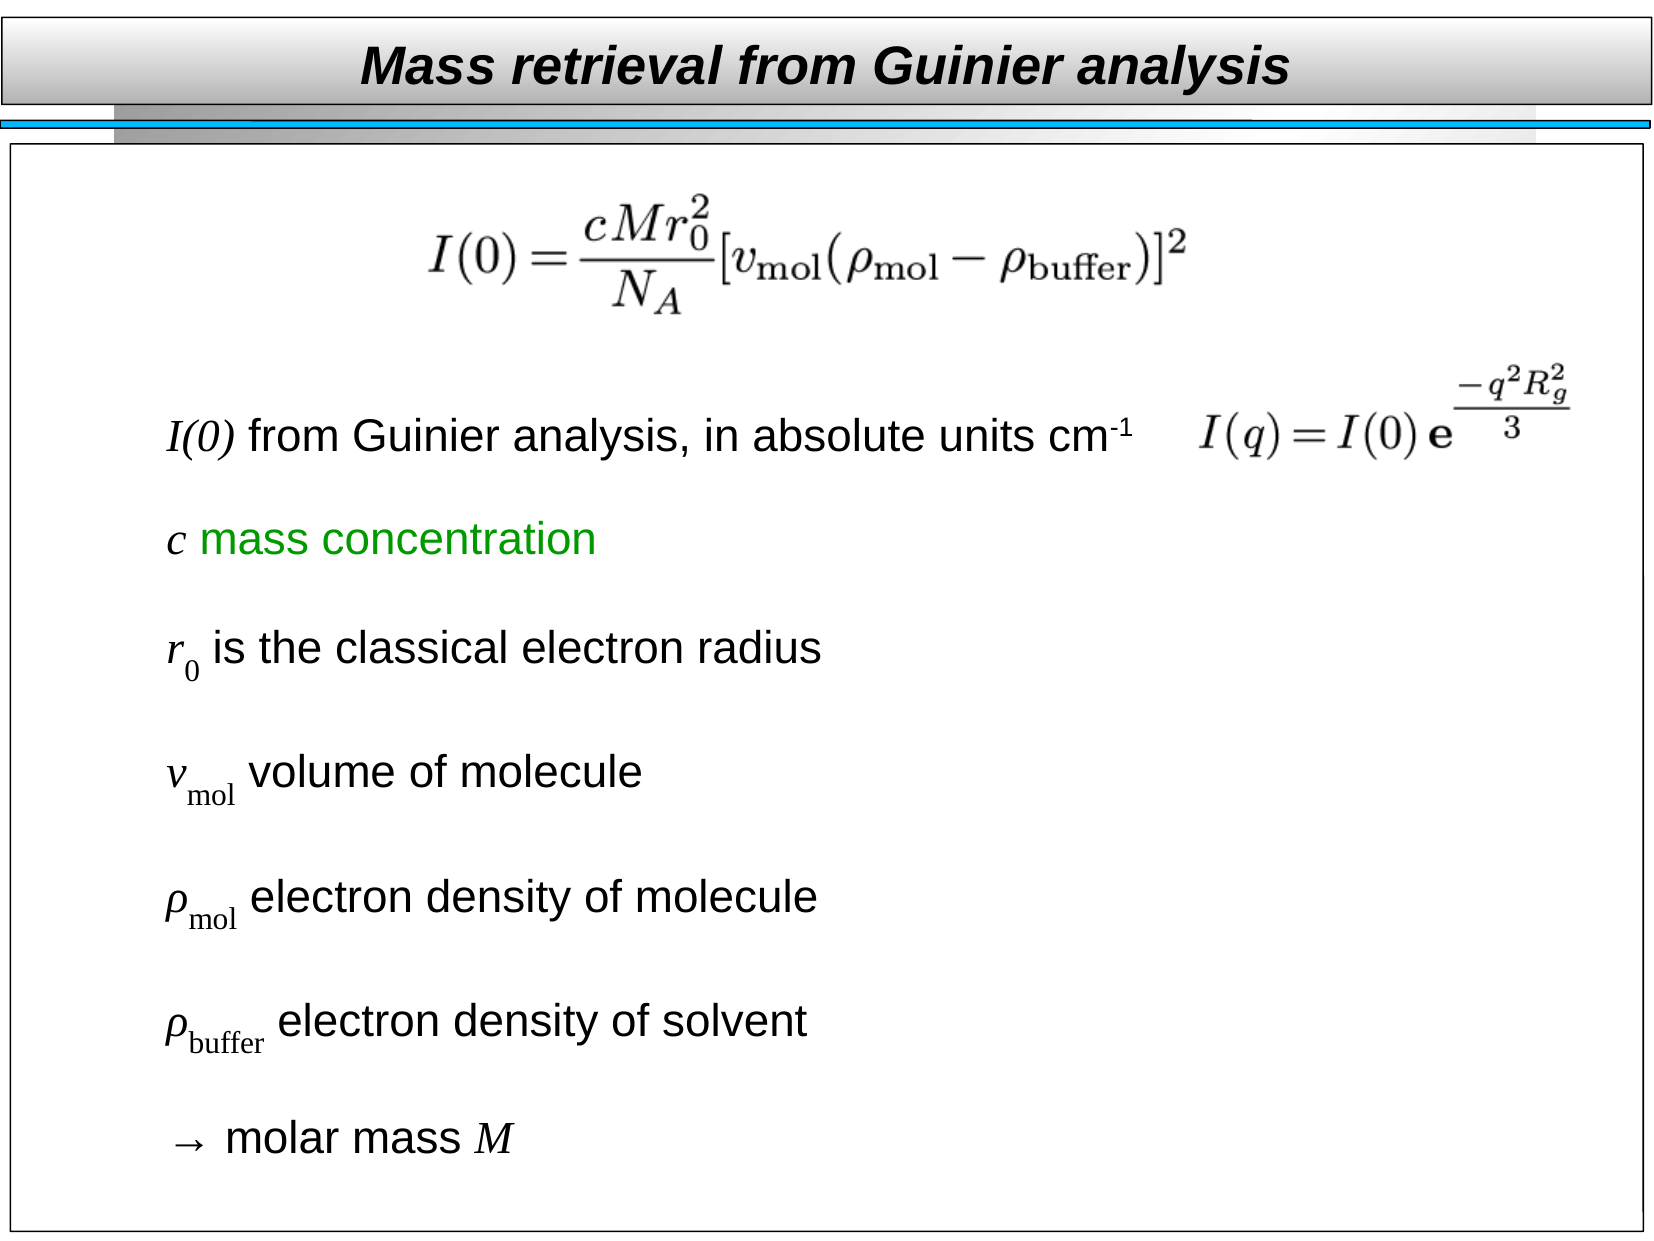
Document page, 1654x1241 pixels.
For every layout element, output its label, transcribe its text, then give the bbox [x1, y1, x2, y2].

picture [1191, 356, 1582, 478]
text_box I(0) from Guinier analysis, in absolute units cm-1 c mass concentration r0 is the classical electron radius vmol volume of molecule ρmol electron density of molecule ρbuffer electron density of solvent → molar mass M [151, 402, 1149, 1171]
picture [418, 172, 1228, 341]
text_box Mass retrieval from Guinier analysis [1, 17, 1652, 105]
text_box [0, 120, 1651, 129]
